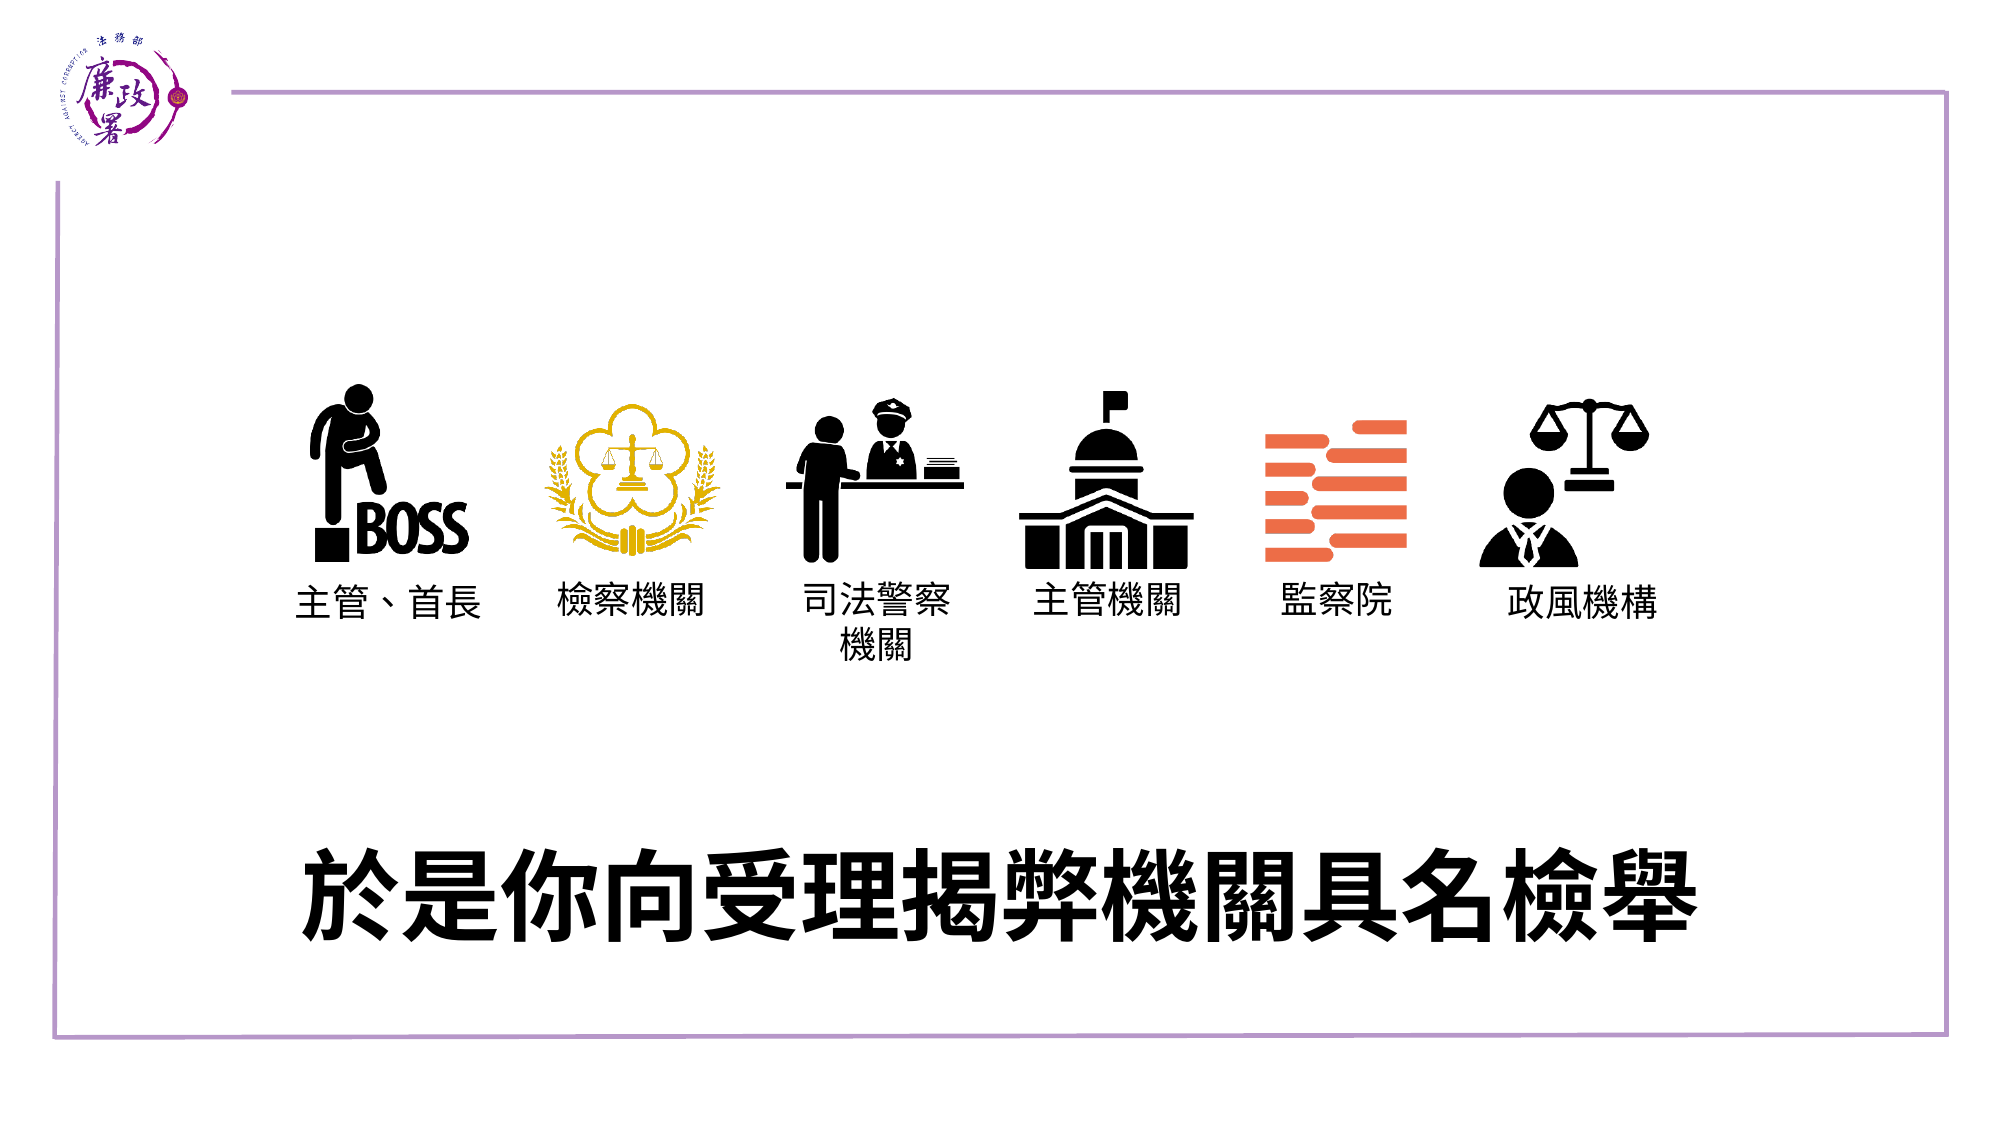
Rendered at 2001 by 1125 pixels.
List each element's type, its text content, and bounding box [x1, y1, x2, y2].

text_box 主管、首長 [280, 571, 498, 631]
picture [786, 391, 964, 568]
picture [300, 384, 478, 562]
text_box 主管機關 [1018, 568, 1198, 629]
picture [1017, 391, 1195, 569]
picture [543, 404, 721, 556]
picture [60, 32, 188, 146]
text_box 監察院 [1265, 568, 1409, 629]
text_box 司法警察 機關 [786, 568, 967, 674]
picture [1475, 393, 1653, 572]
text_box 於是你向受理揭弊機關具名檢舉 [285, 826, 1716, 962]
text_box 檢察機關 [541, 568, 722, 629]
text_box 政風機構 [1492, 571, 1673, 631]
picture [1265, 418, 1413, 562]
